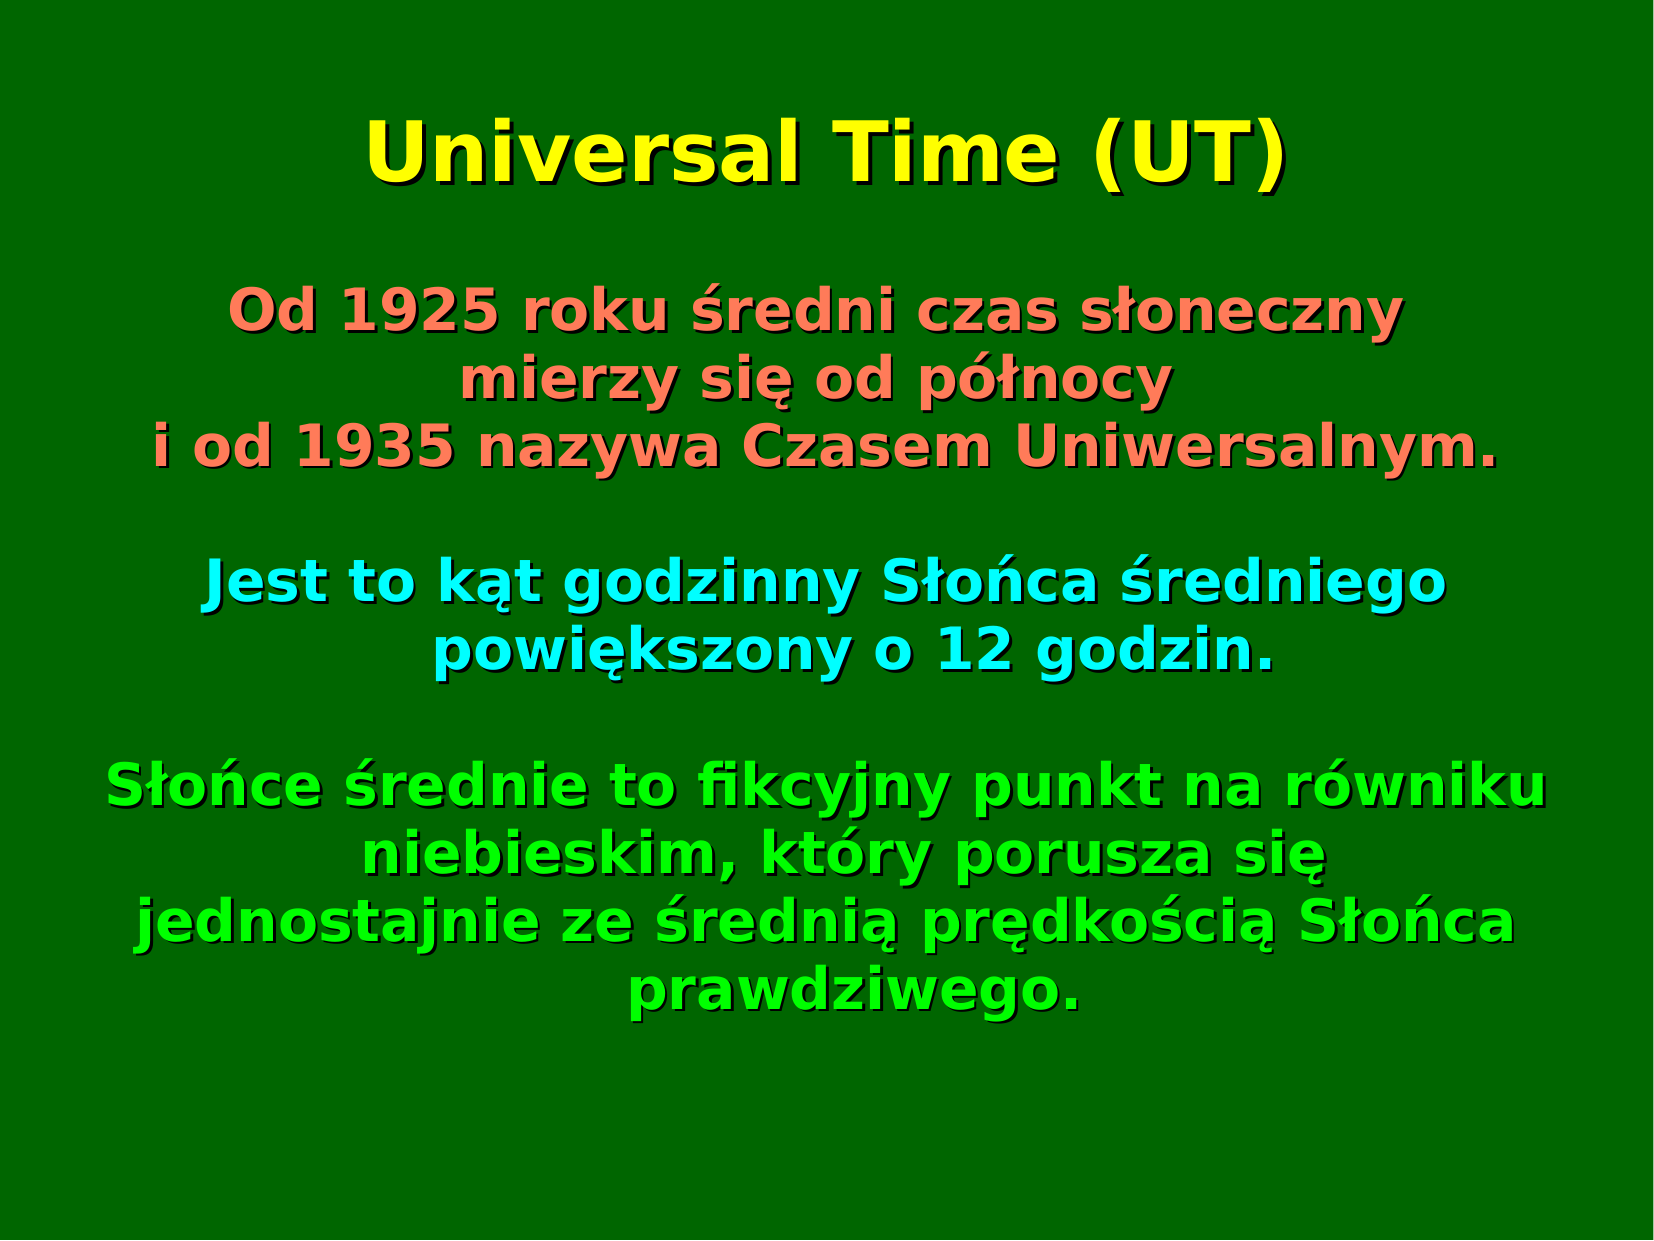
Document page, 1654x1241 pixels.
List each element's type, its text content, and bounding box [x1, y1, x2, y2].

title Universal Time (UT) [82, 49, 1571, 256]
subtitle Od 1925 roku średni czas słoneczny mierzy się od północy i od 1935 nazywa Czasem Uniwersalnym. Jest to kąt godzinny Słońca średniego powiększony o 12 godzin. Słońce średnie to fikcyjny punkt na równiku niebieskim, który porusza się jednostajnie ze średnią prędkością Słońca prawdziwego. [82, 276, 1571, 1023]
